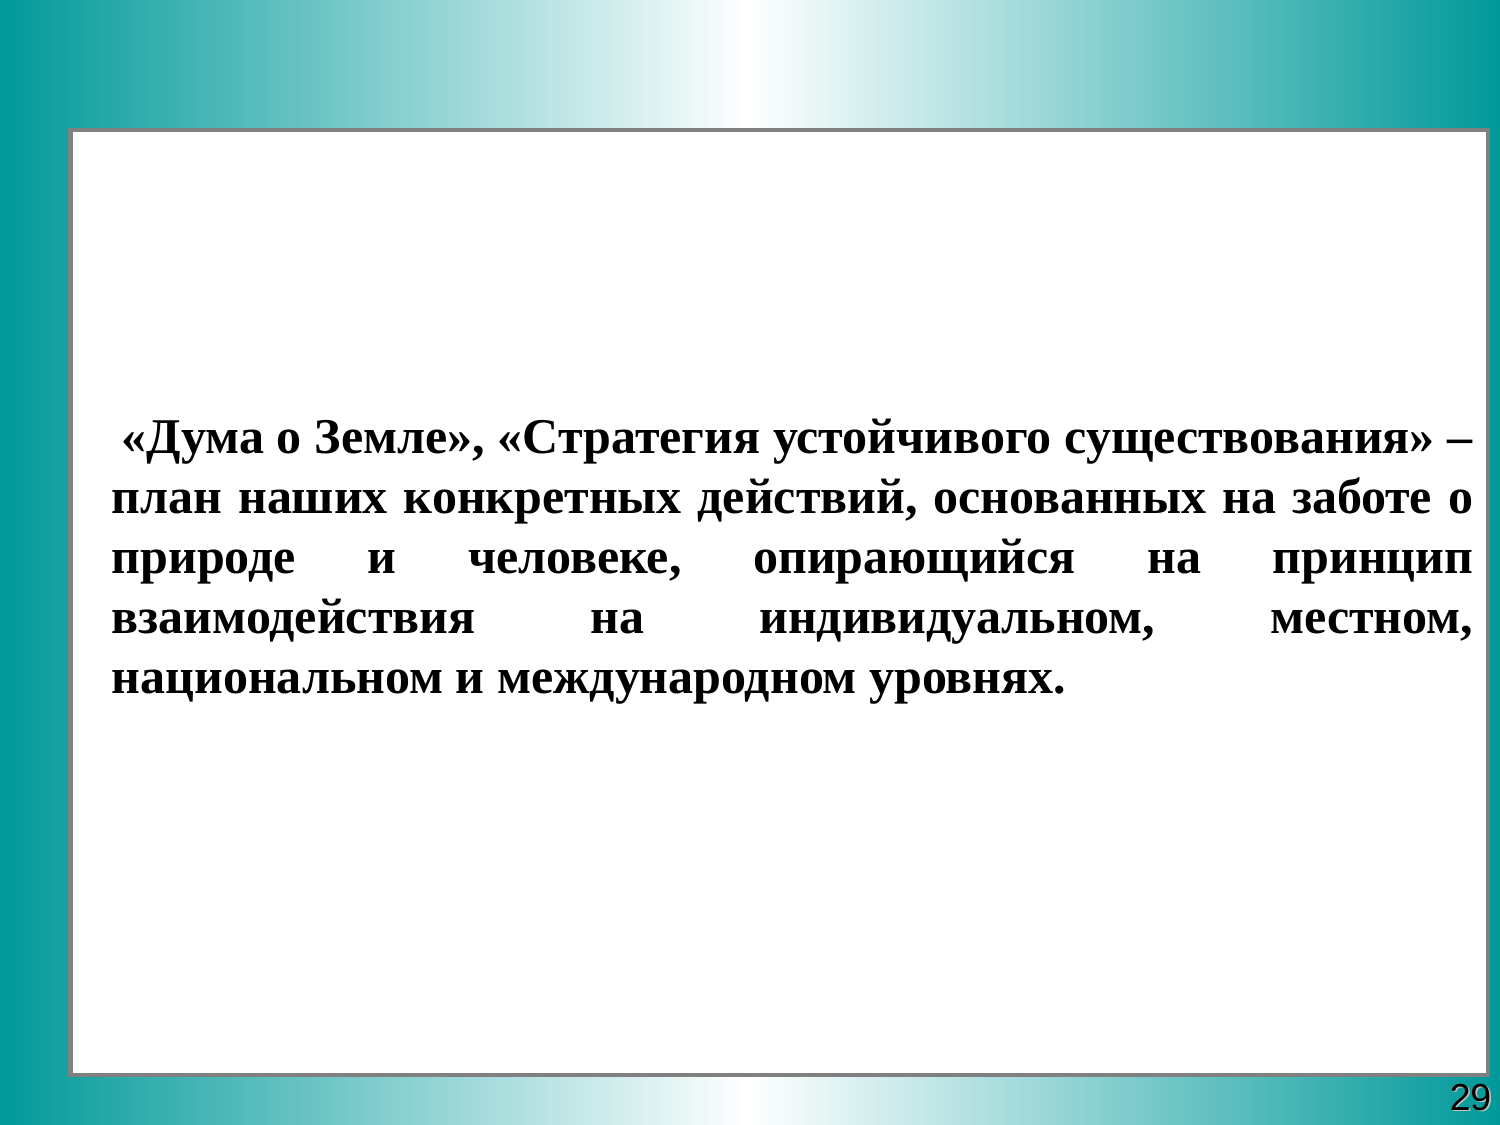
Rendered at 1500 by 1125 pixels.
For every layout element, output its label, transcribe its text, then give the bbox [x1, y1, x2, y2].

list [70, 129, 1489, 1075]
text_box «Дума о Земле», «Стратегия устойчивого существования» – план наших конкретных действий, основанных на заботе о природе и человеке, опирающийся на принцип взаимодействия на индивидуальном, местном, национальном и международном уровнях. [97, 396, 1488, 711]
